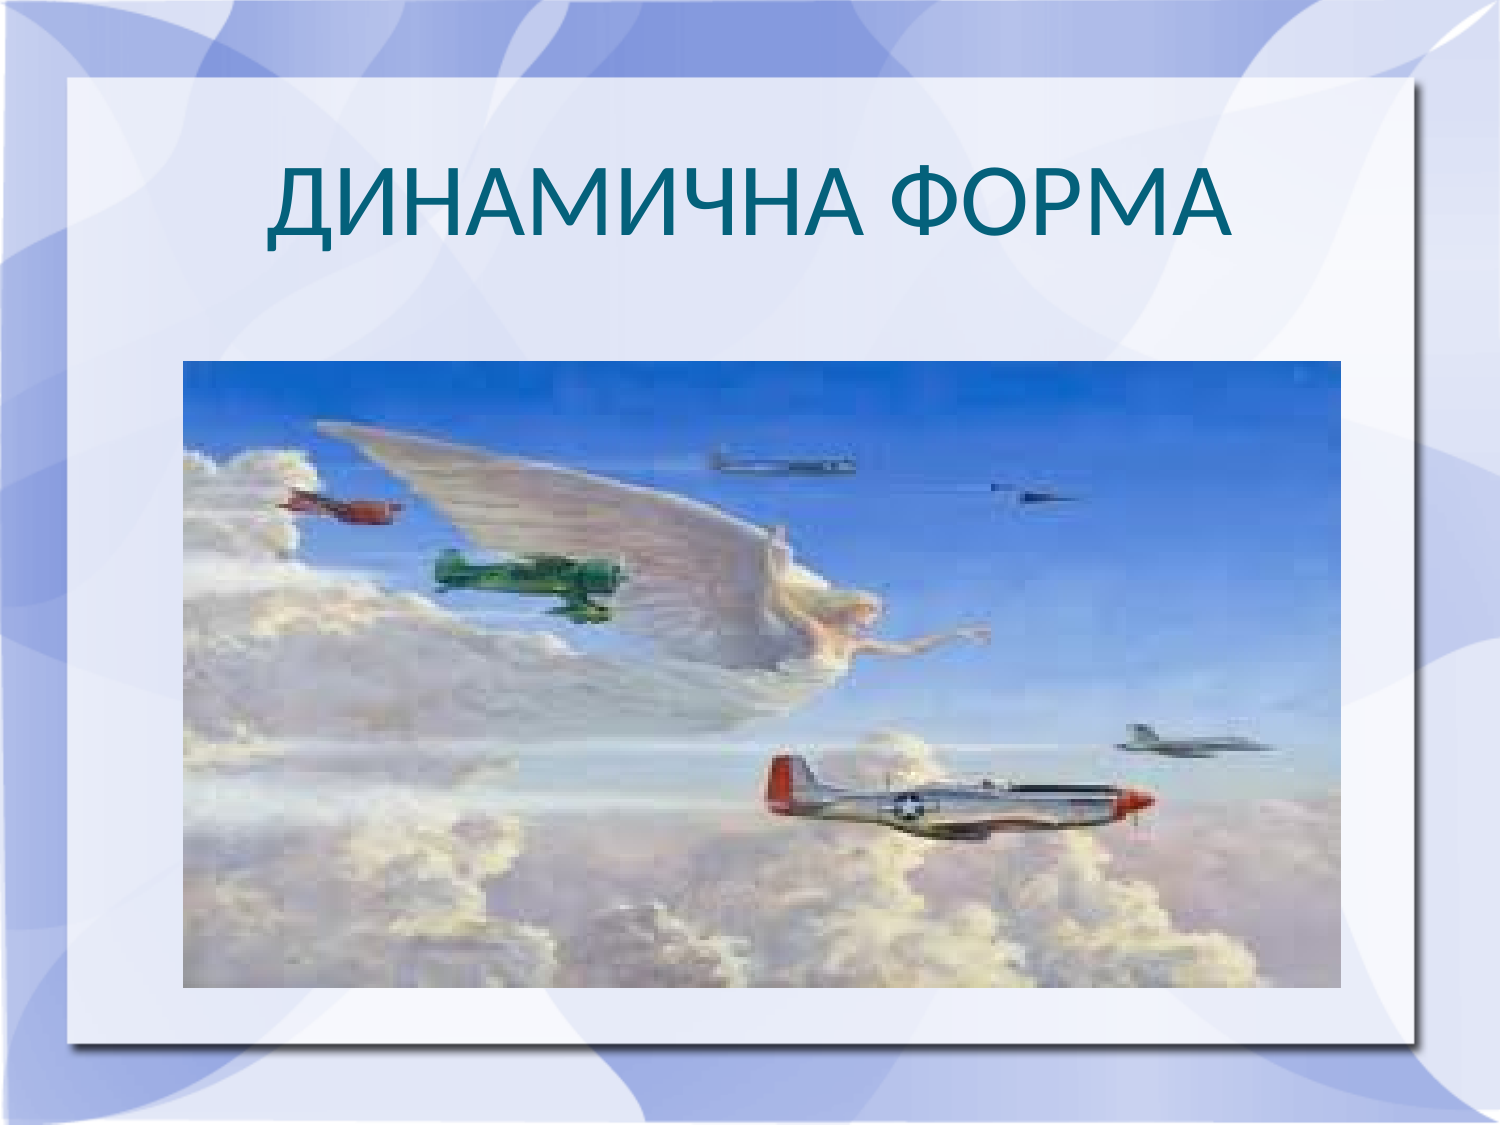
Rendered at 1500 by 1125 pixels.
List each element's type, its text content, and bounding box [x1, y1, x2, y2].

picture [0, 0, 1500, 1125]
title ДИНАМИЧНА ФОРМА [75, 115, 1425, 303]
